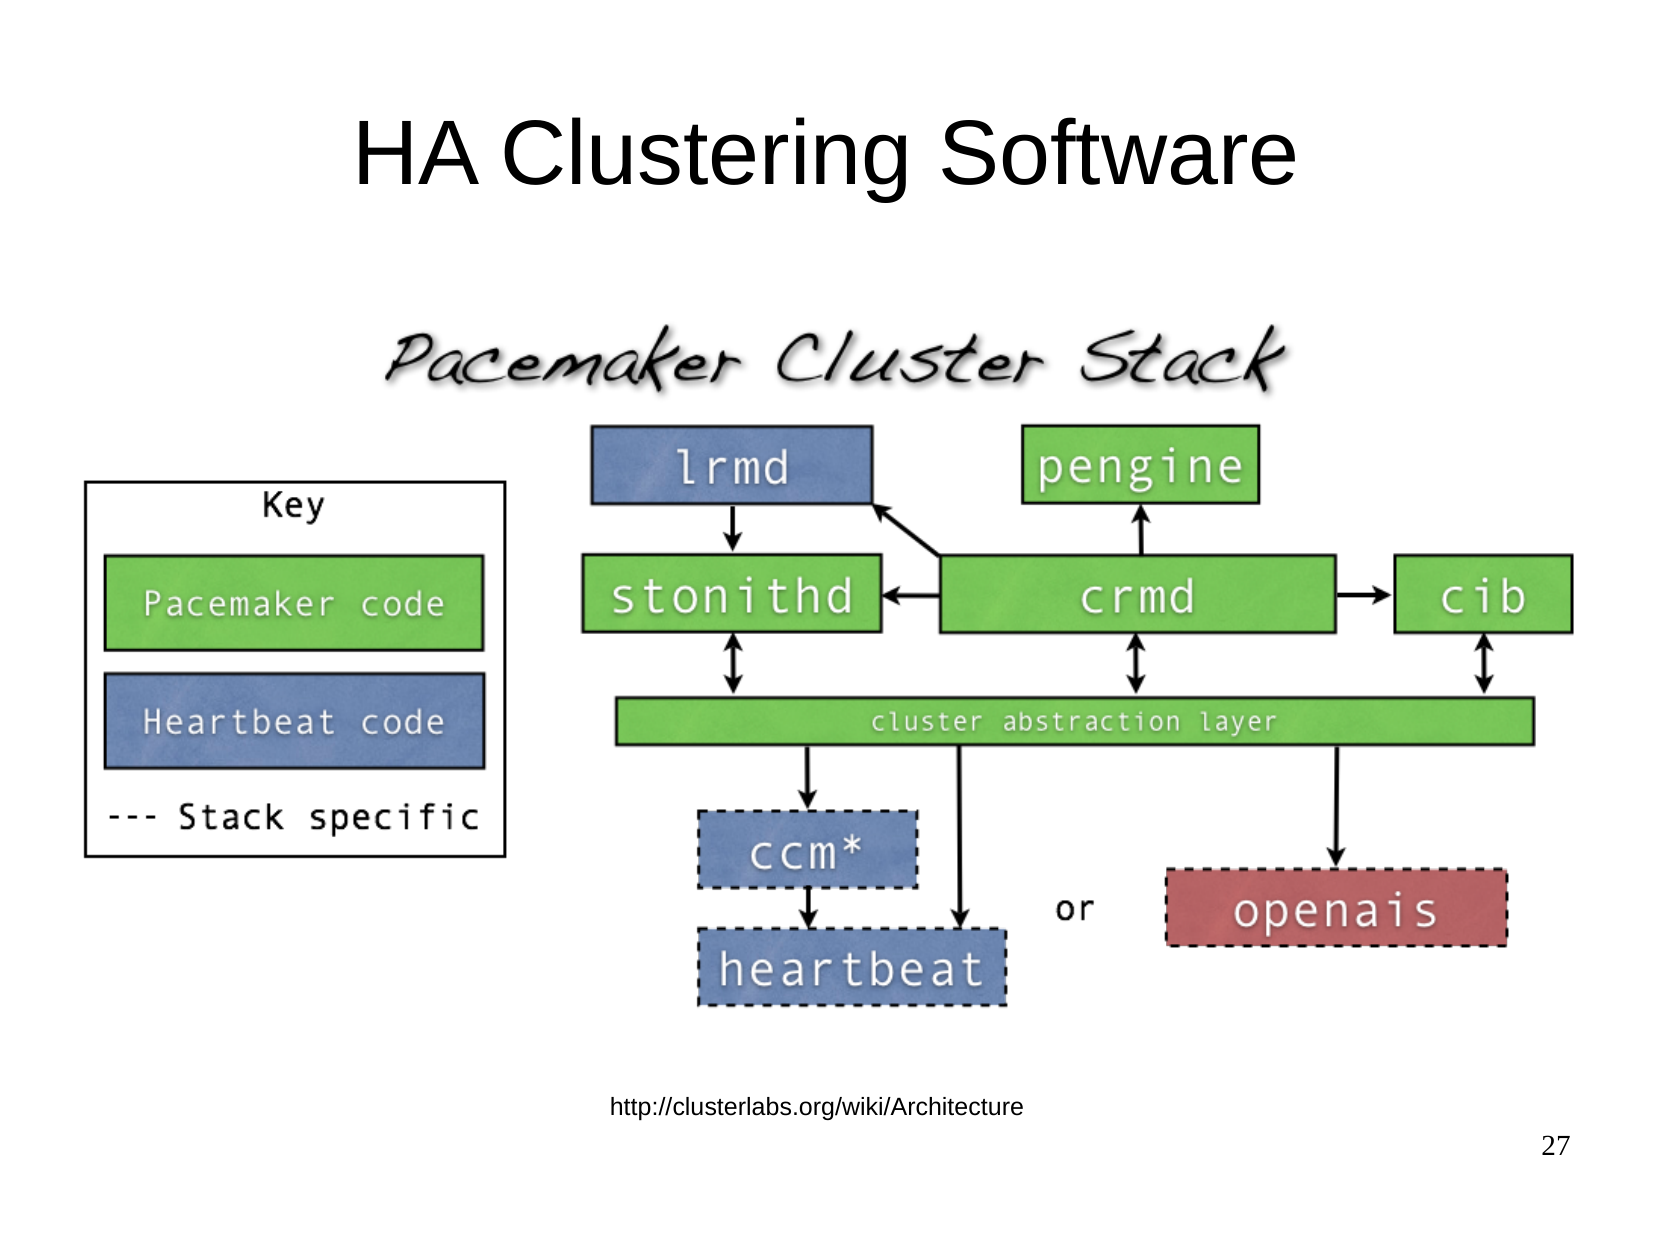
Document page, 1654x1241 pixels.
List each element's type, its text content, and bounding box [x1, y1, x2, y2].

title HA Clustering Software [82, 49, 1571, 252]
picture [54, 252, 1595, 1028]
text_box http://clusterlabs.org/wiki/Architecture [594, 1085, 1040, 1128]
